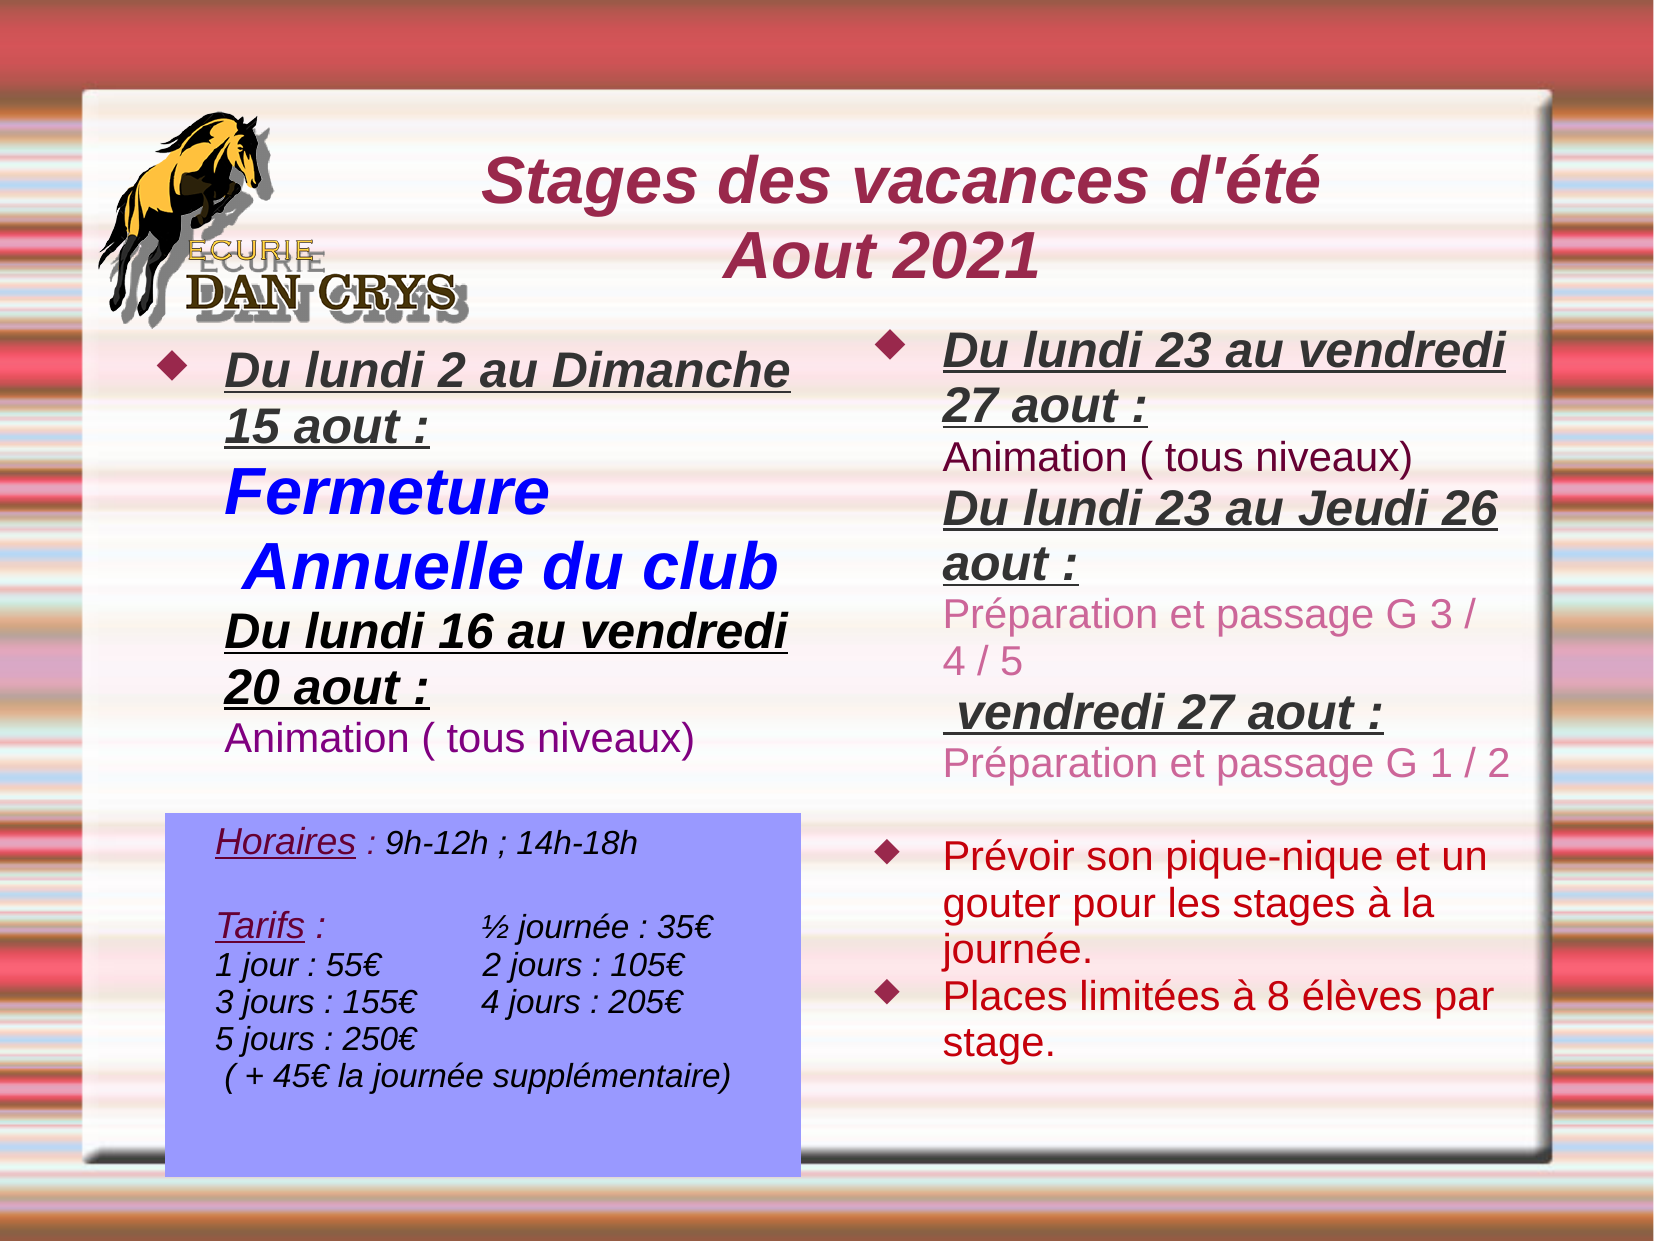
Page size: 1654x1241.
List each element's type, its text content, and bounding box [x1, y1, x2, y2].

title Stages des vacances d'été Aout 2021 [473, 114, 1534, 322]
list Du lundi 23 au vendredi 27 aout : Animation ( tous niveaux) Du lundi 23 au Jeudi 26 aout : Préparation et passage G 3 / 4 / 5 vendredi 27 aout : Préparation et passage G 1 / 2 Prévoir son pique-nique et un gouter pour les stages à la journée. Places limitées à 8 élèves par stage. [859, 321, 1534, 1241]
picture [0, 0, 1654, 1241]
list Du lundi 2 au Dimanche 15 aout : Fermeture Annuelle du club Du lundi 16 au vendredi 20 aout : Animation ( tous niveaux) [141, 342, 816, 1124]
table_header Horaires : 9h-12h ; 14h-18h Tarifs : ½ journée : 35€ 1 jour : 55€ 2 jours : 105€ 3 jours : 155€ 4 jours : 205€ 5 jours : 250€ ( + 45€ la journée supplémentaire) [165, 813, 801, 1177]
